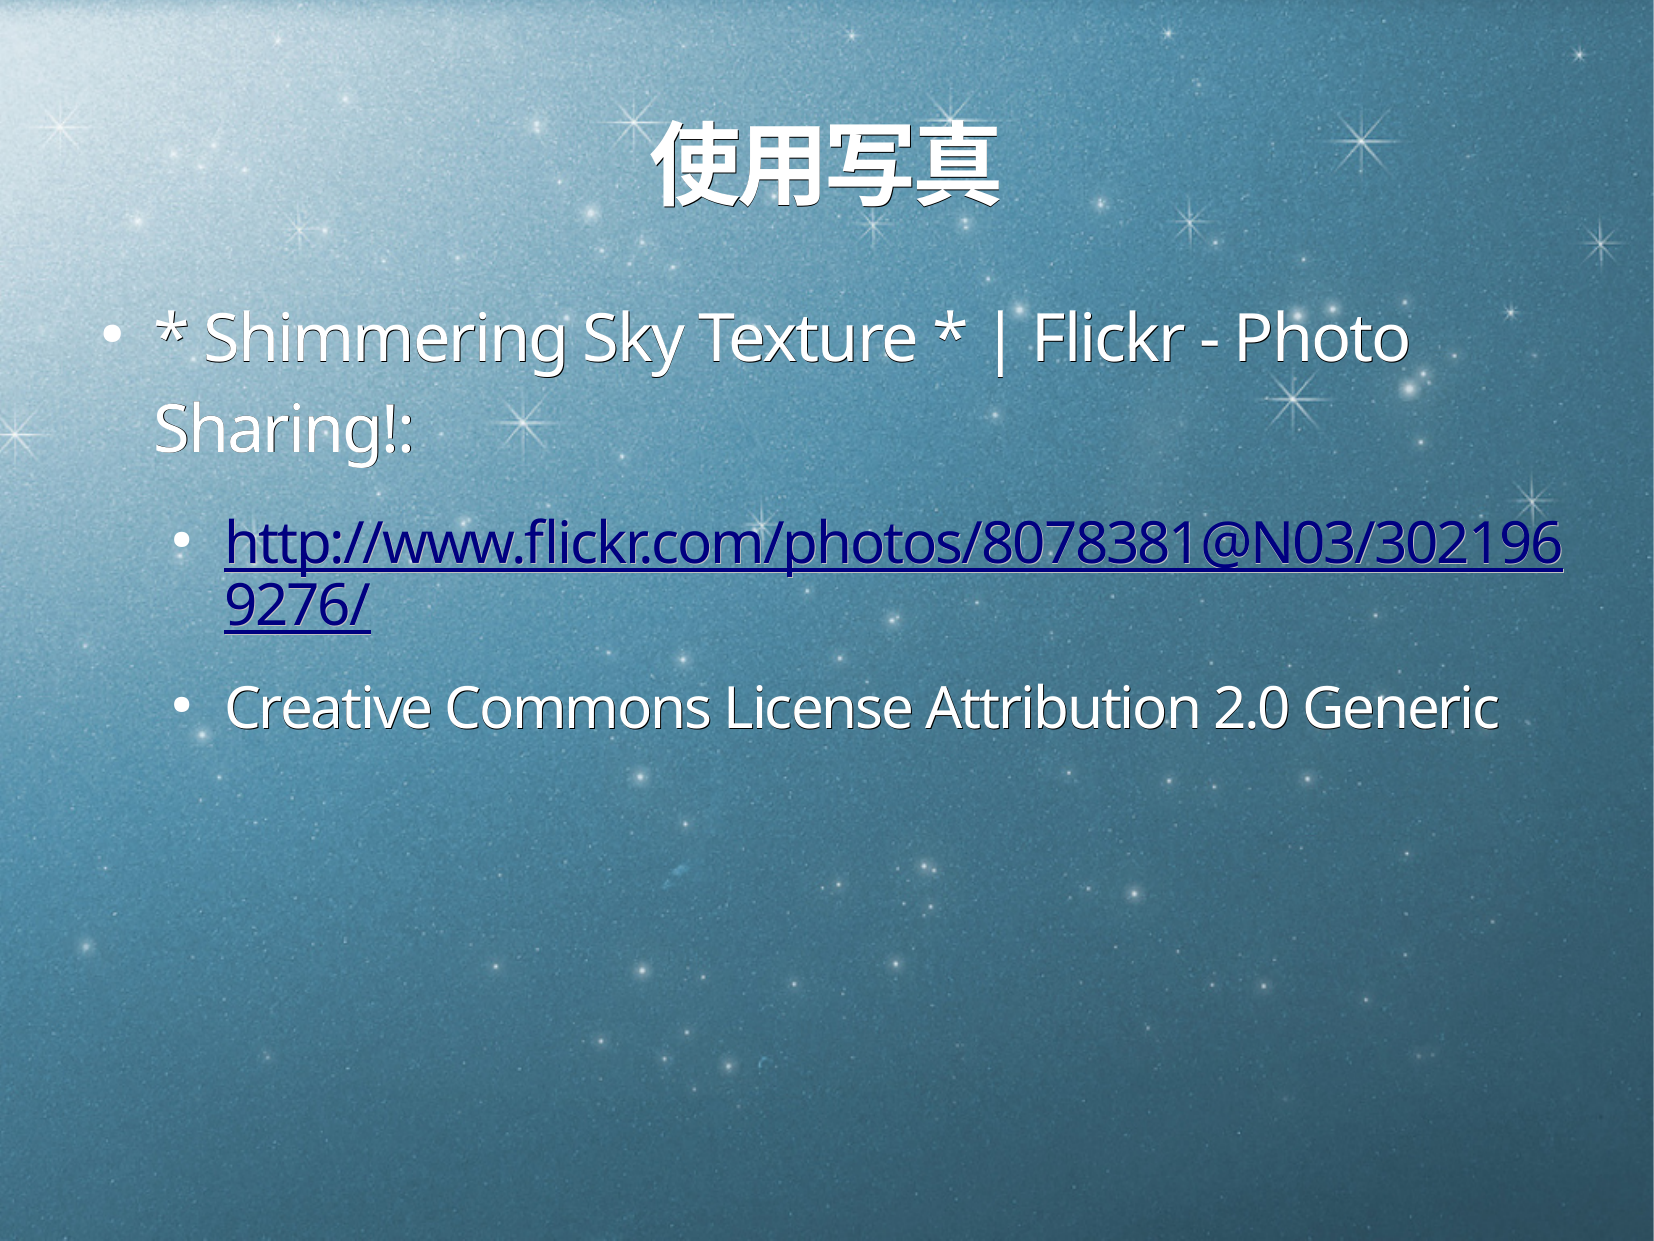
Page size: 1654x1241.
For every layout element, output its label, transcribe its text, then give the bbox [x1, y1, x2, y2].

picture [0, 0, 1654, 1241]
title 使用写真 [82, 62, 1571, 255]
list * Shimmering Sky Texture * | Flickr - Photo Sharing!: http://www.flickr.com/photos/8078381@N03/3021969276/ Creative Commons License Attribution 2.0 Generic [82, 290, 1571, 1109]
